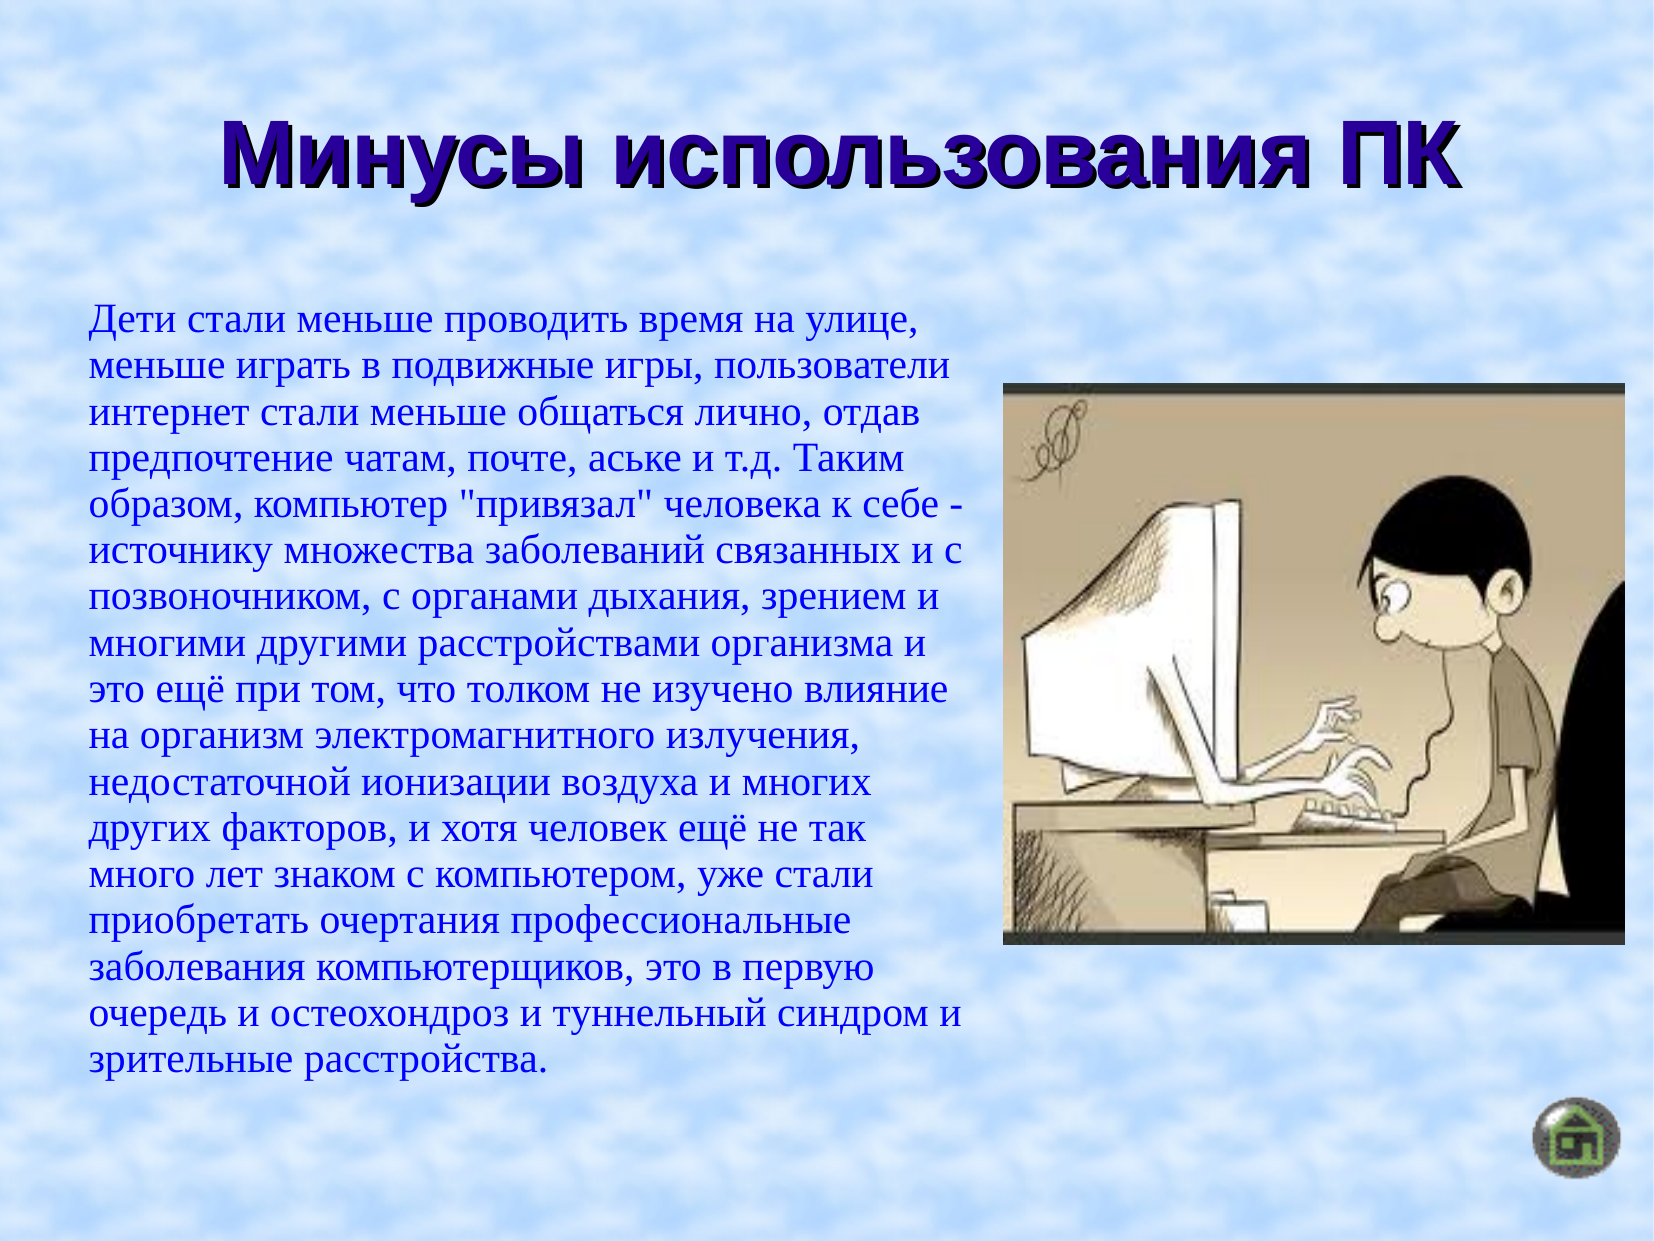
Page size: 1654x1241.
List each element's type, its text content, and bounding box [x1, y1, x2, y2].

title Минусы использования ПК [82, 56, 1571, 250]
list Дети стали меньше проводить время на улице, меньше играть в подвижные игры, пользователи интернет стали меньше общаться лично, отдав предпочтение чатам, почте, аське и т.д. Таким образом, компьютер "привязал" человека к себе - источнику множества заболеваний связанных и с позвоночником, с органами дыхания, зрением и многими другими расстройствами организма и это ещё при том, что толком не изучено влияние на организм электромагнитного излучения, недостаточной ионизации воздуха и многих других факторов, и хотя человек ещё не так много лет знаком с компьютером, уже стали приобретать очертания профессиональные заболевания компьютерщиков, это в первую очередь и остеохондроз и туннельный синдром и зрительные расстройства. [88, 295, 975, 1241]
picture [0, 0, 1654, 1241]
